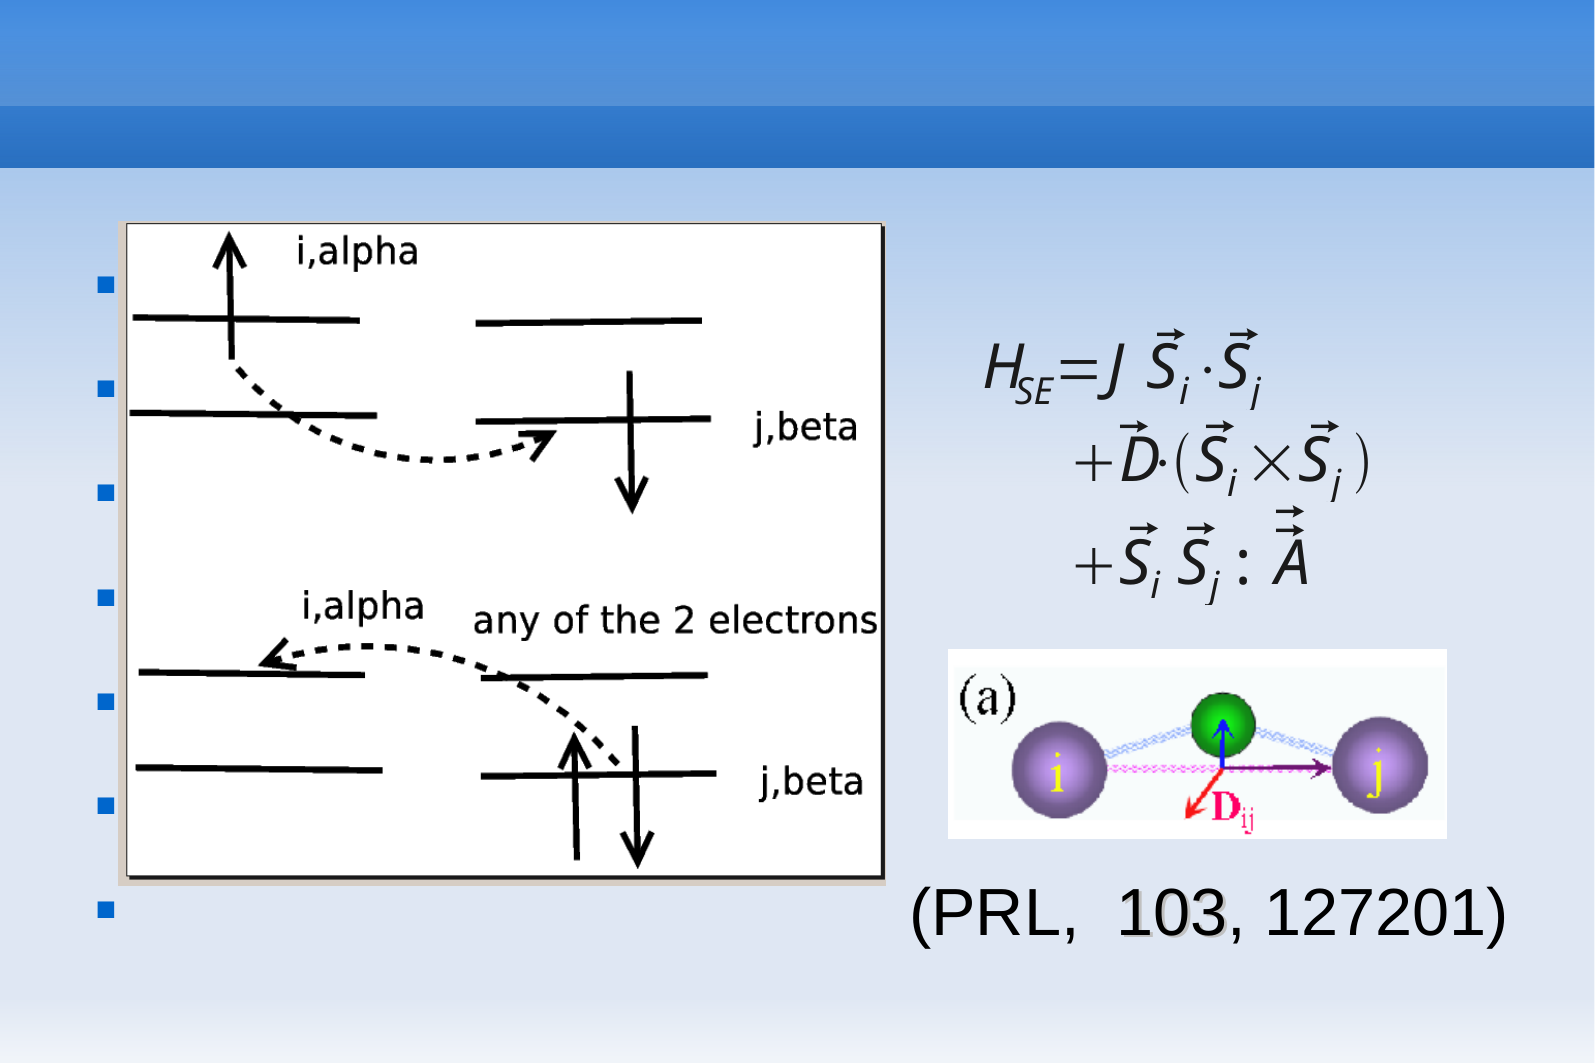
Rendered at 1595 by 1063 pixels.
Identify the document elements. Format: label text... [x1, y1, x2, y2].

list (PRL, 103, 127201) [79, 248, 1515, 968]
chart [974, 324, 1277, 410]
picture [0, 0, 1595, 1063]
title [74, 7, 1510, 171]
chart [1062, 416, 1380, 605]
